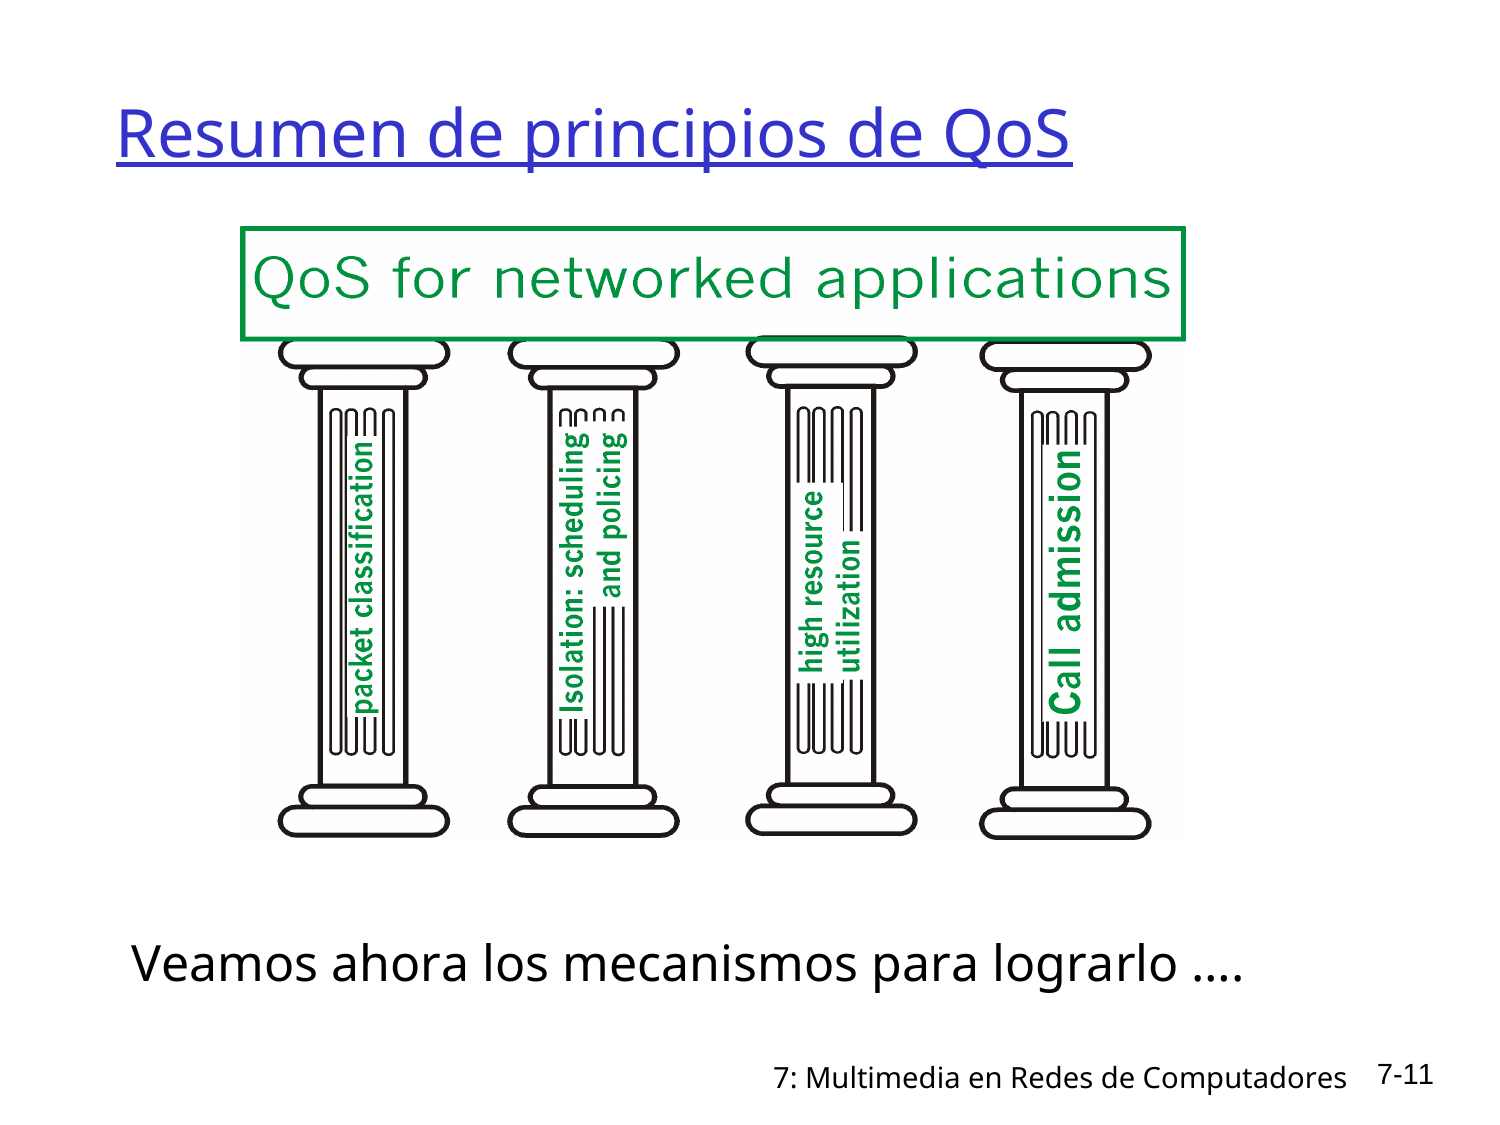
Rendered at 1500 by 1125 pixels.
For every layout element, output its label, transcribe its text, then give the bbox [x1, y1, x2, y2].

text_box Veamos ahora los mecanismos para lograrlo …. [116, 923, 1261, 1000]
title Resumen de principios de QoS [101, 59, 1377, 203]
picture [240, 226, 1186, 840]
